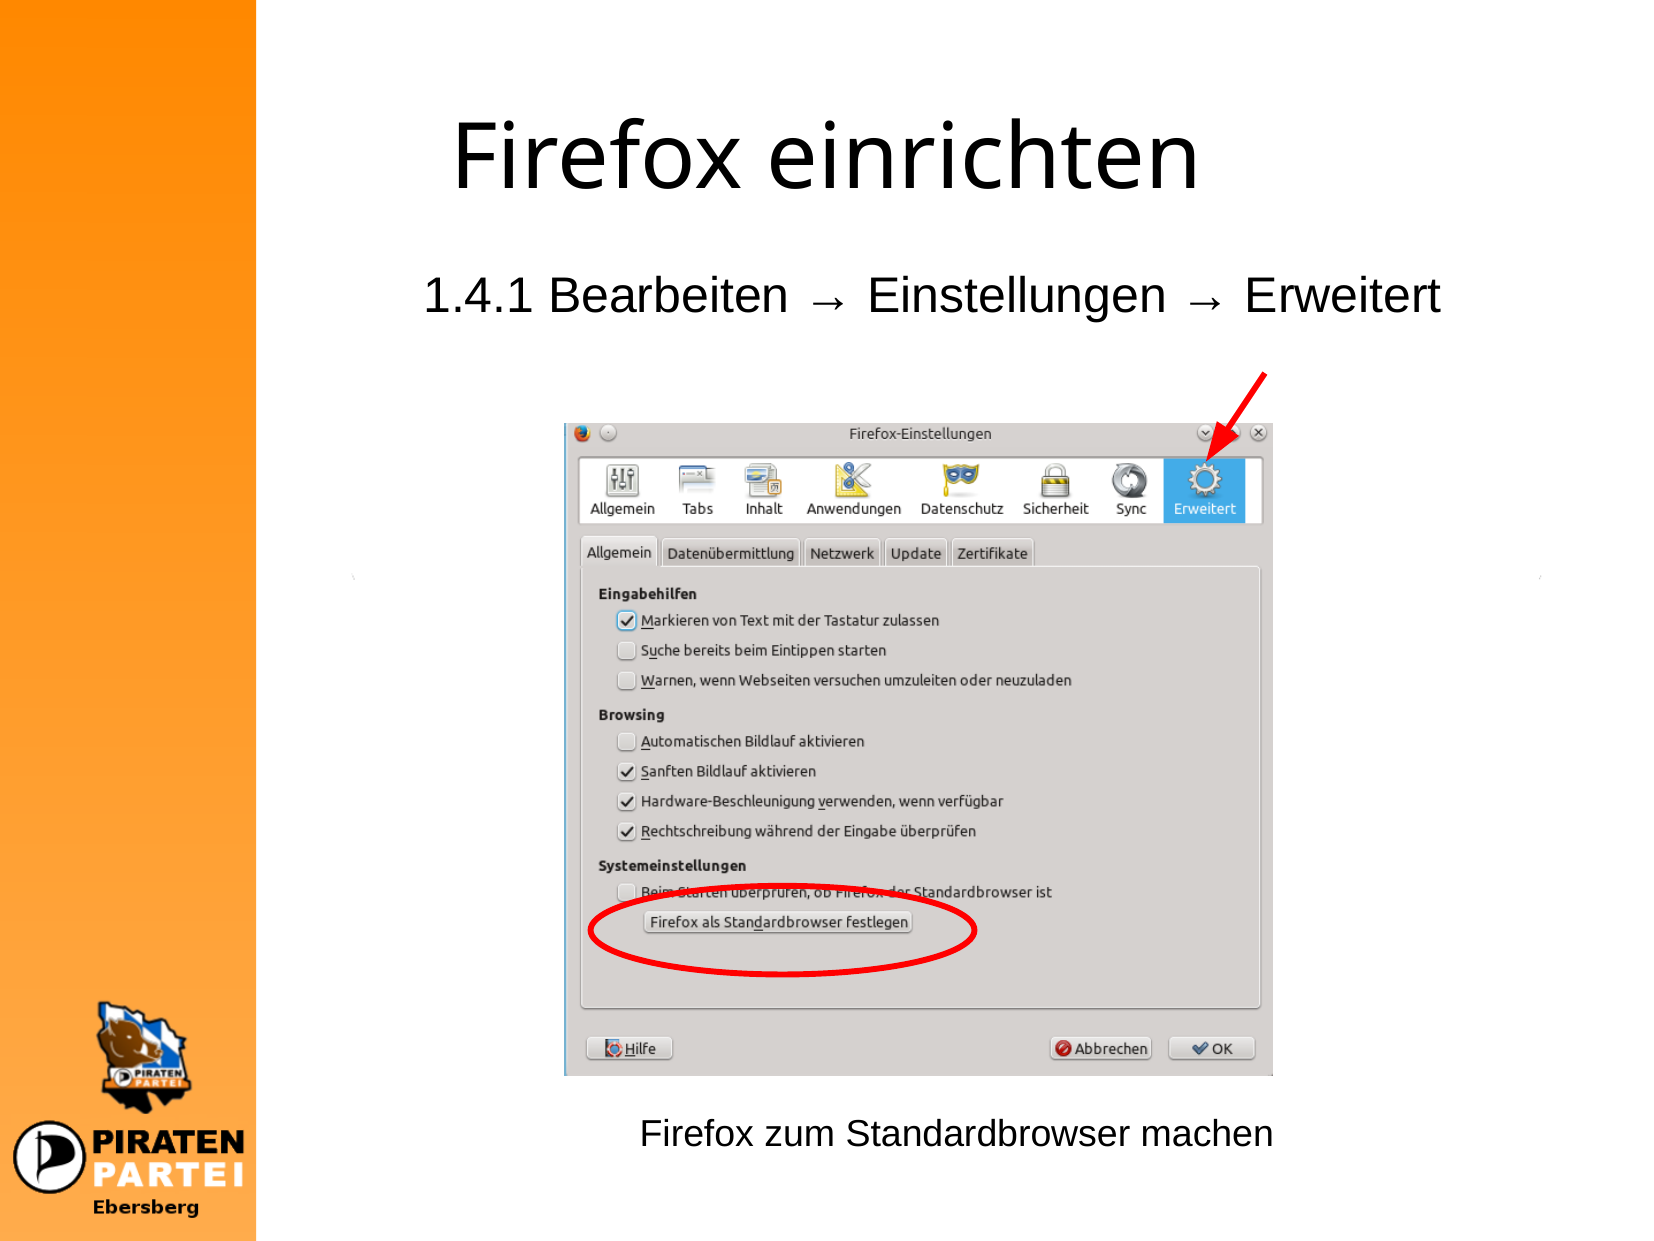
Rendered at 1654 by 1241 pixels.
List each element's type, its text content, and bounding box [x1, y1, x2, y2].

picture [0, 0, 1654, 1241]
subtitle 1.4.1 Bearbeiten → Einstellungen → Erweitert [295, 236, 1571, 355]
title Firefox einrichten [82, 49, 1571, 257]
text_box Firefox zum Standardbrowser machen [319, 1074, 1595, 1193]
